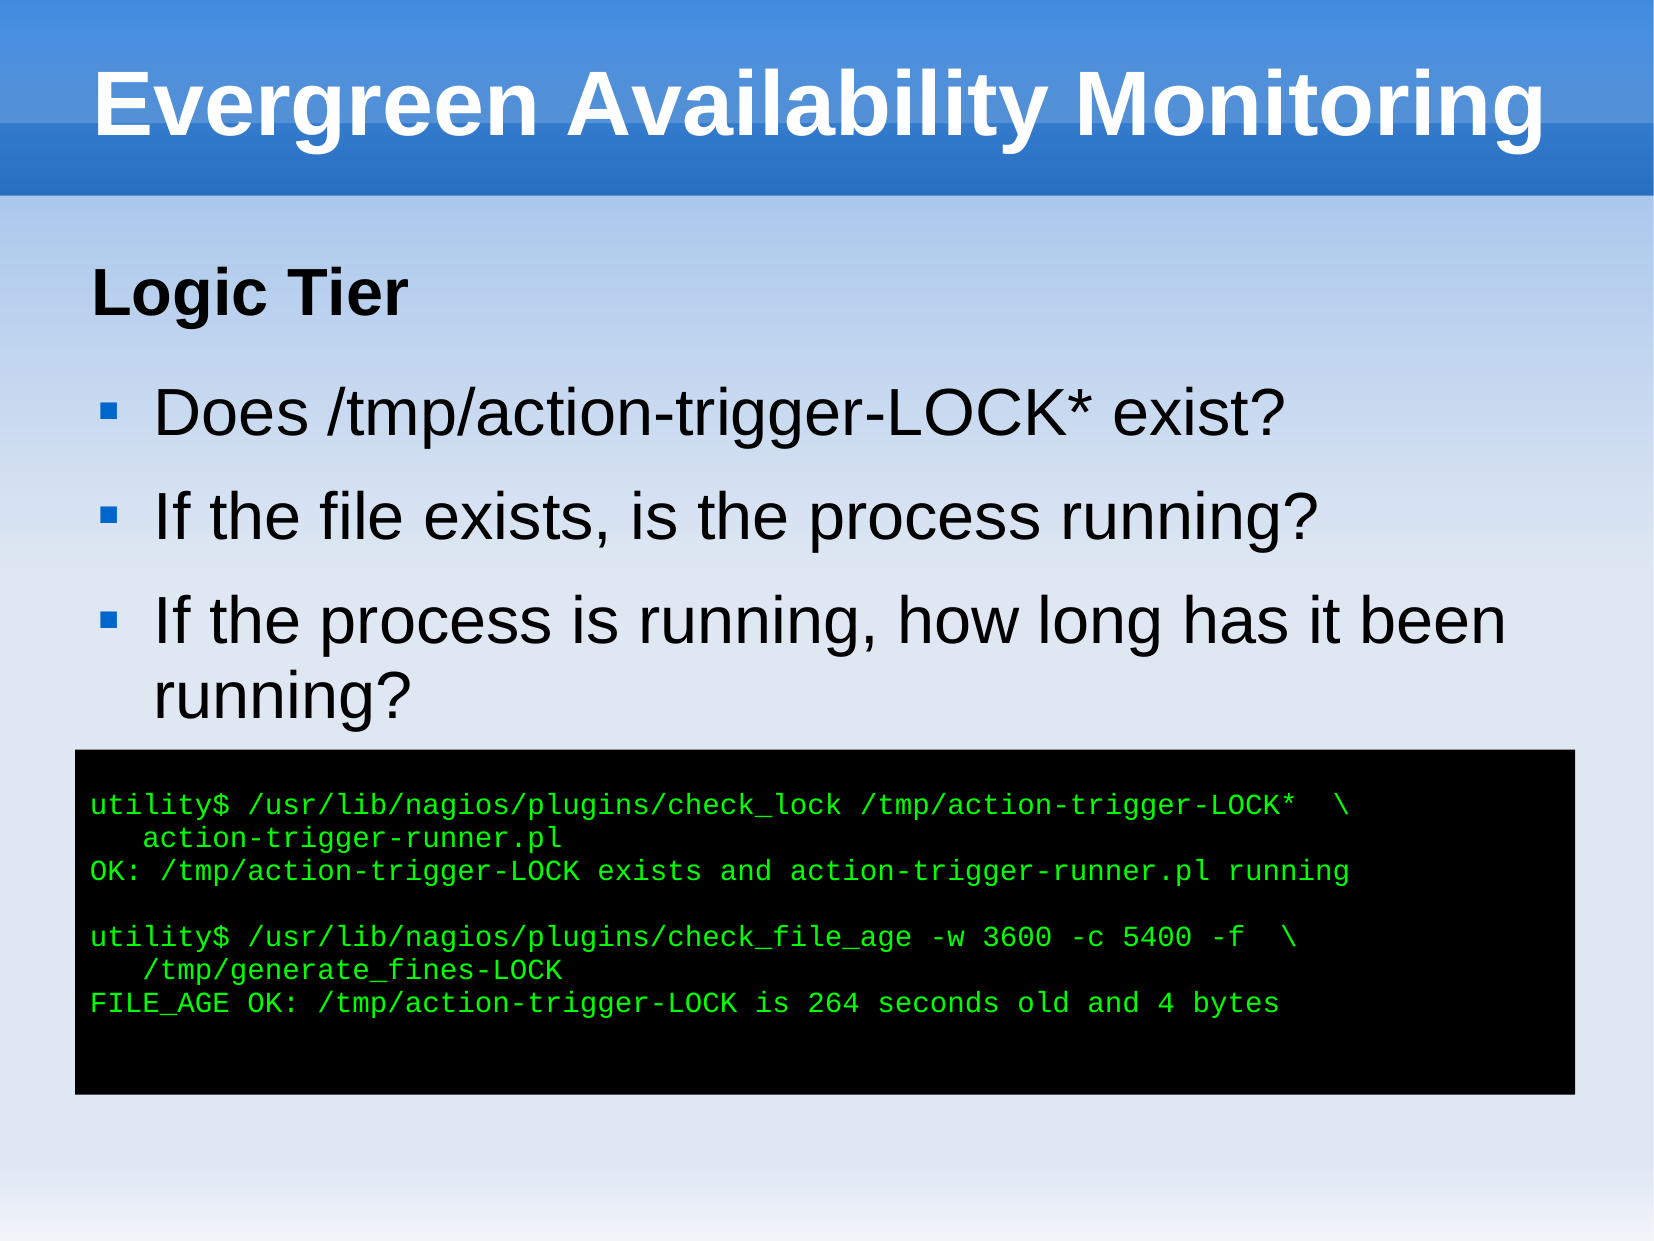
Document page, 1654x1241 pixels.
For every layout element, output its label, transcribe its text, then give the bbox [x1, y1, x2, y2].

picture [0, 0, 1654, 1241]
list Does /tmp/action-trigger-LOCK* exist? If the file exists, is the process running? If the process is running, how long has it been running? [82, 375, 1571, 749]
title Evergreen Availability Monitoring [76, 0, 1565, 208]
text_box utility$ /usr/lib/nagios/plugins/check_lock /tmp/action-trigger-LOCK* \ action-trigger-runner.pl OK: /tmp/action-trigger-LOCK exists and action-trigger-runner.pl running utility$ /usr/lib/nagios/plugins/check_file_age -w 3600 -c 5400 -f \ /tmp/generate_fines-LOCK FILE_AGE OK: /tmp/action-trigger-LOCK is 264 seconds old and 4 bytes [75, 749, 1576, 1095]
list Does /tmp/action-trigger-LOCK* exist? If the file exists, is the process running? If the process is running, how long has it been running? [82, 1095, 1571, 1103]
text_box Logic Tier [76, 247, 426, 338]
